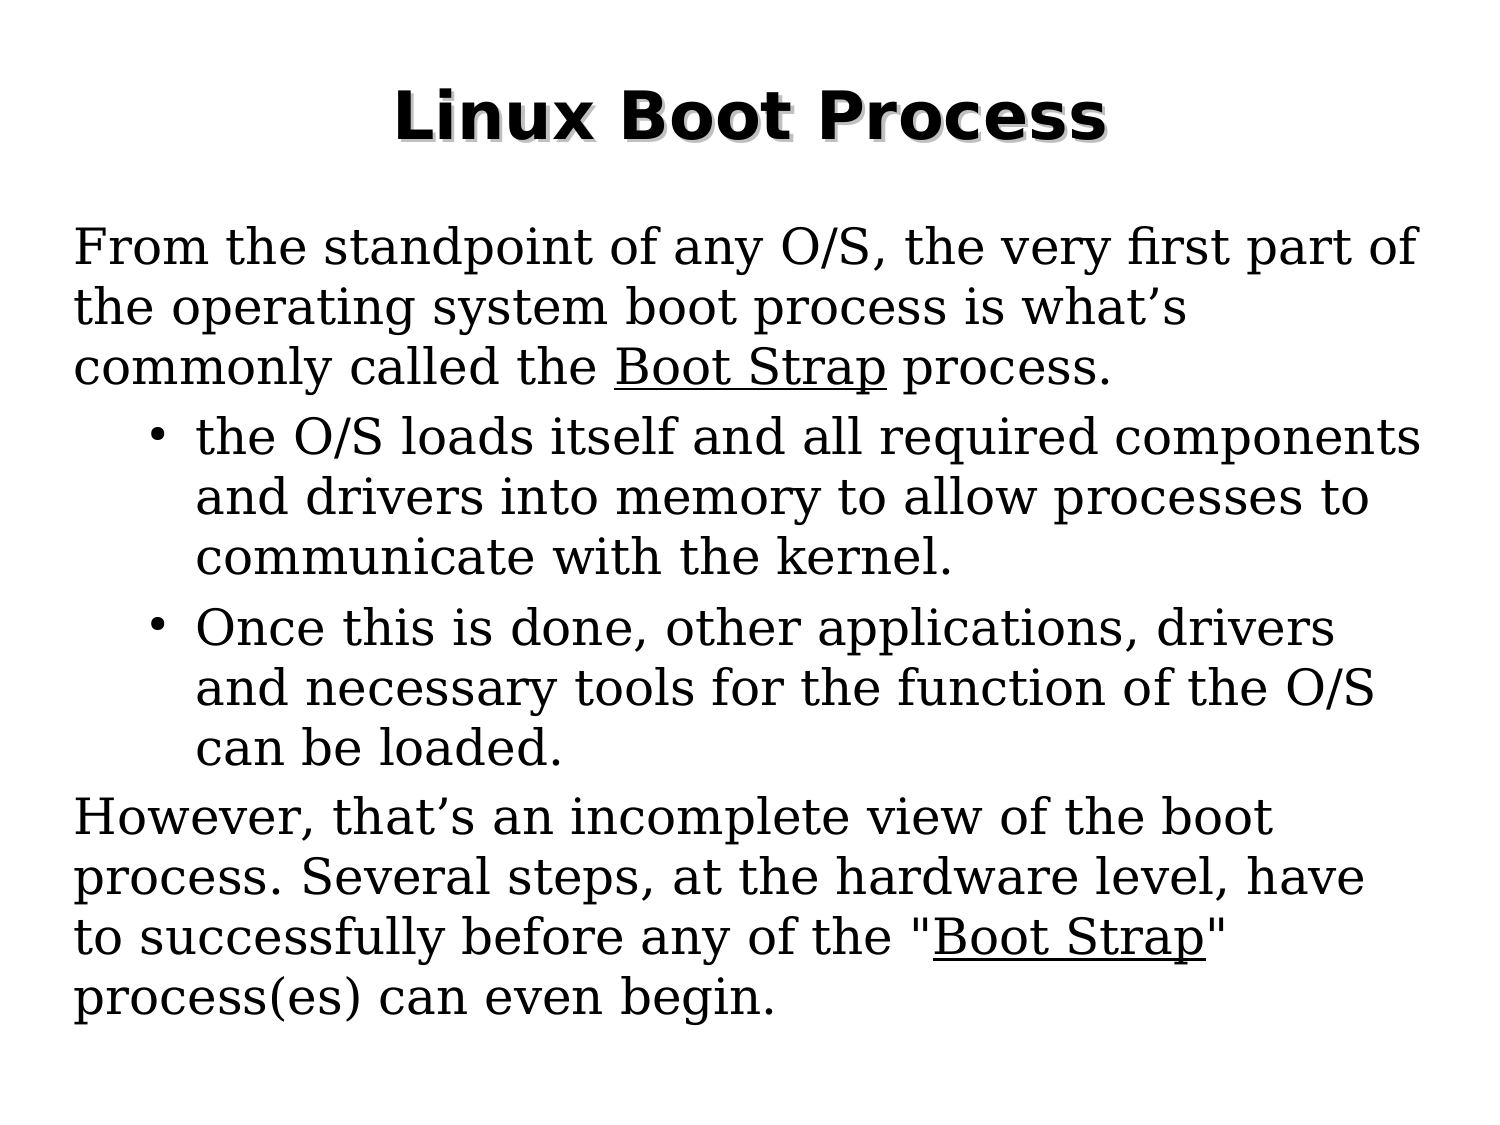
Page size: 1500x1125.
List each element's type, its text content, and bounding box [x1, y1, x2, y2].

title Linux Boot Process [112, 59, 1388, 166]
list From the standpoint of any O/S, the very first part of the operating system boot process is what’s commonly called the Boot Strap process. the O/S loads itself and all required components and drivers into memory to allow processes to communicate with the kernel. Once this is done, other applications, drivers and necessary tools for the function of the O/S can be loaded. However, that’s an incomplete view of the boot process. Several steps, at the hardware level, have to successfully before any of the "Boot Strap" process(es) can even begin. [59, 206, 1447, 1068]
